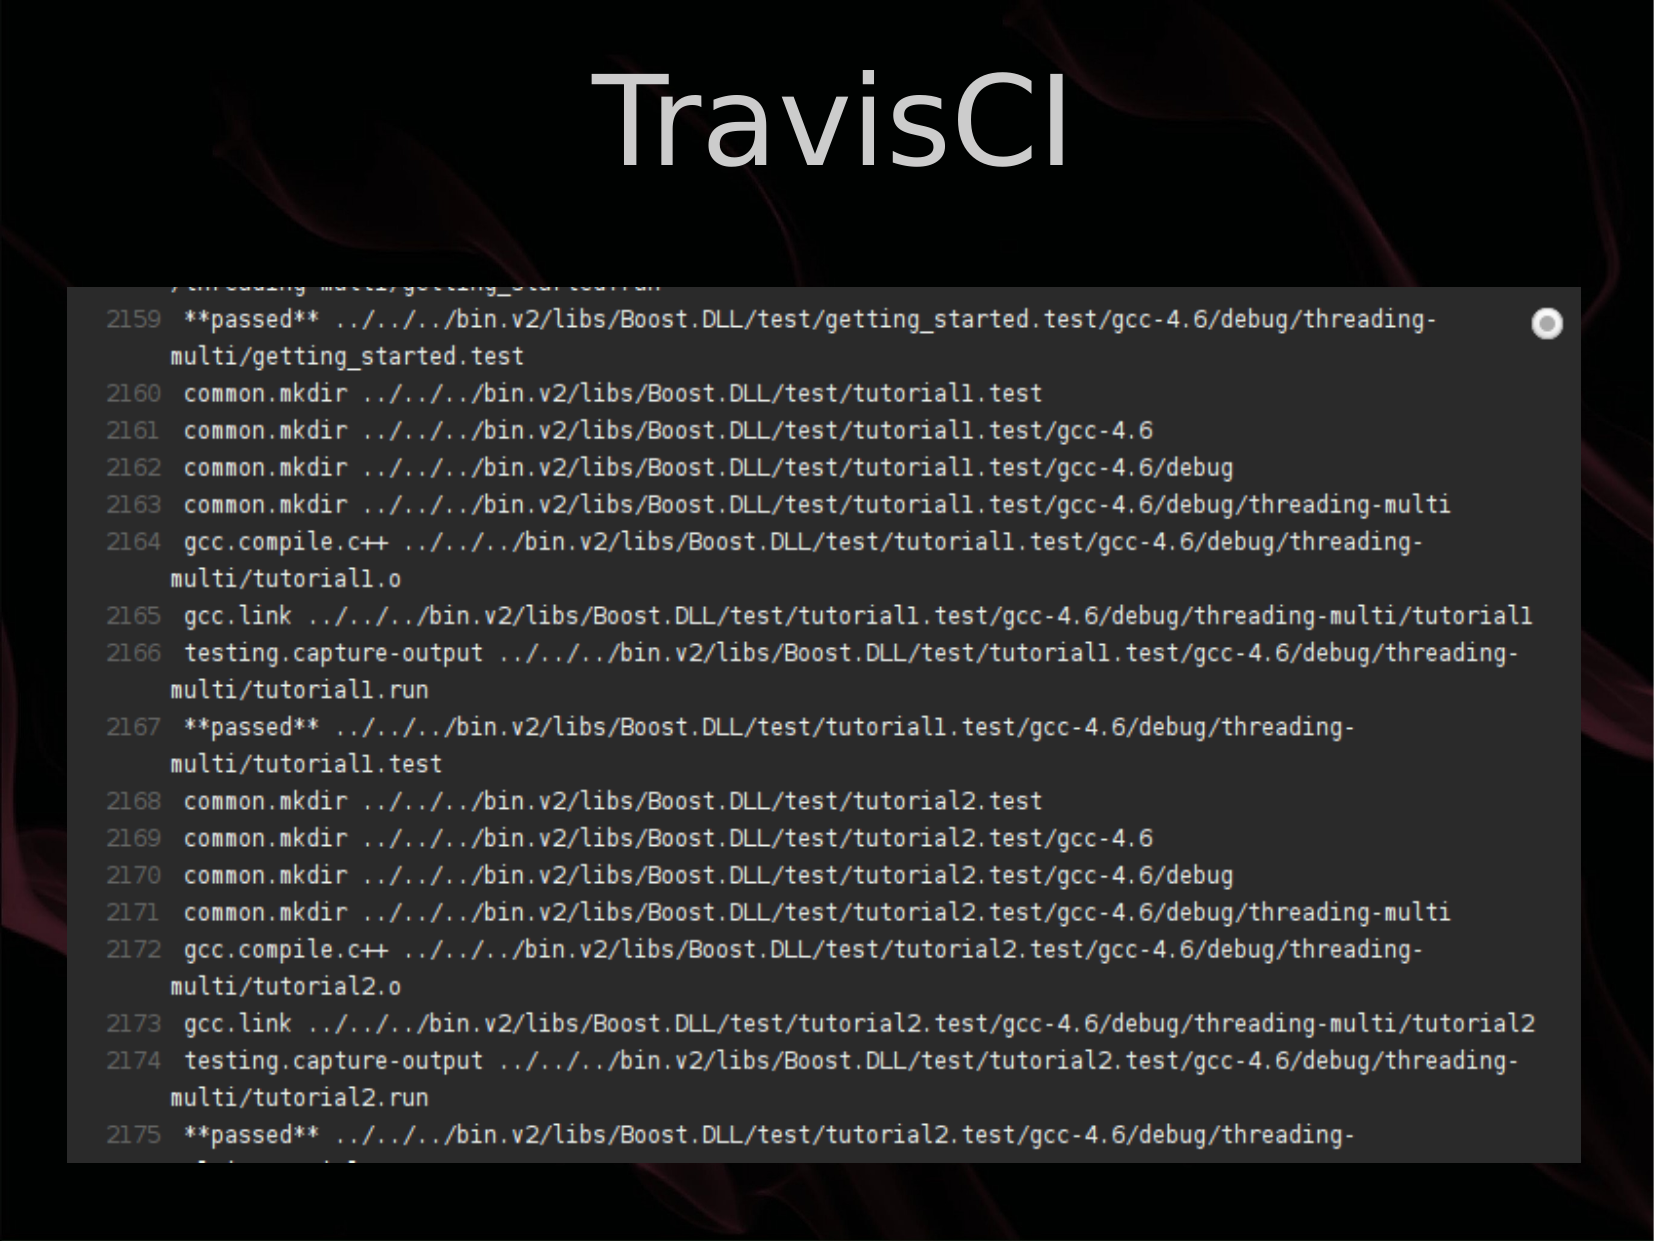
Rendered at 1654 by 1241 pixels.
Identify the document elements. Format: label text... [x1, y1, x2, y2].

picture [0, 0, 1654, 1241]
title TravisCI [90, 45, 1579, 200]
